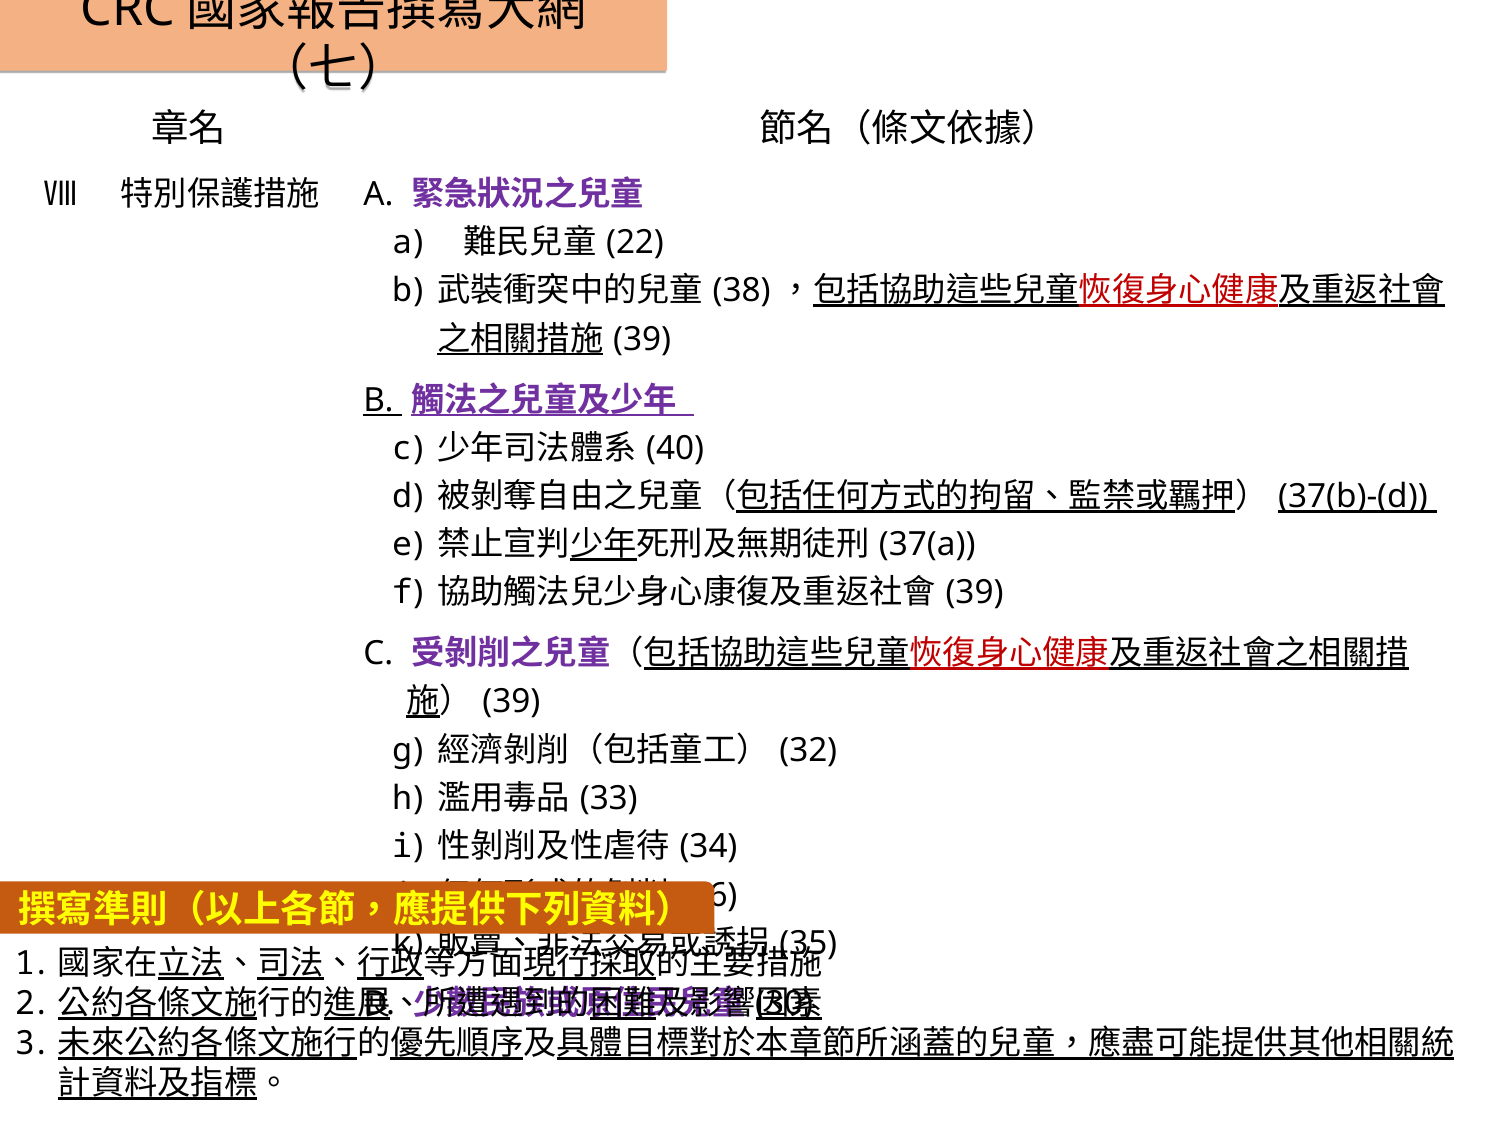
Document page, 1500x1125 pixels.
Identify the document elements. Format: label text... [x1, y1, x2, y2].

table_cell A. 緊急狀況之兒童 難民兒童(22) 武裝衝突中的兒童(38)，包括協助這些兒童恢復身心健康及重返社會之相關措施(39) B. 觸法之兒童及少年 少年司法體系(40) 被剝奪自由之兒童（包括任何方式的拘留、監禁或羈押）(37(b)-(d)) 禁止宣判少年死刑及無期徒刑(37(a)) 協助觸法兒少身心康復及重返社會(39) C. 受剝削之兒童（包括協助這些兒童恢復身心健康及重返社會之相關措施）(39) 經濟剝削（包括童工）(32) 濫用毒品(33) 性剝削及性虐待(34) 任何形式的剝削(36) 販賣、非法交易或誘拐(35) D. 少數民族或原住民兒童(30) [348, 159, 1470, 934]
table_header 章名 [29, 90, 348, 159]
text_box 國家在立法、司法、行政等方面現行採取的主要措施 公約各條文施行的進展、所遭遇到的困難及影響因素 未來公約各條文施行的優先順序及具體目標對於本章節所涵蓋的兒童，應盡可能提供其他相關統計資料及指標。 [0, 934, 1500, 1109]
table_header 節名（條文依據） [348, 90, 1470, 159]
text_box 撰寫準則（以上各節，應提供下列資料） [0, 881, 715, 934]
table_cell Ⅷ 特別保護措施 [29, 159, 348, 881]
text_box CRC國家報告撰寫大網（七） [0, 0, 668, 71]
text_box CRC國家報告撰寫大網（七） [194, 0, 228, 23]
